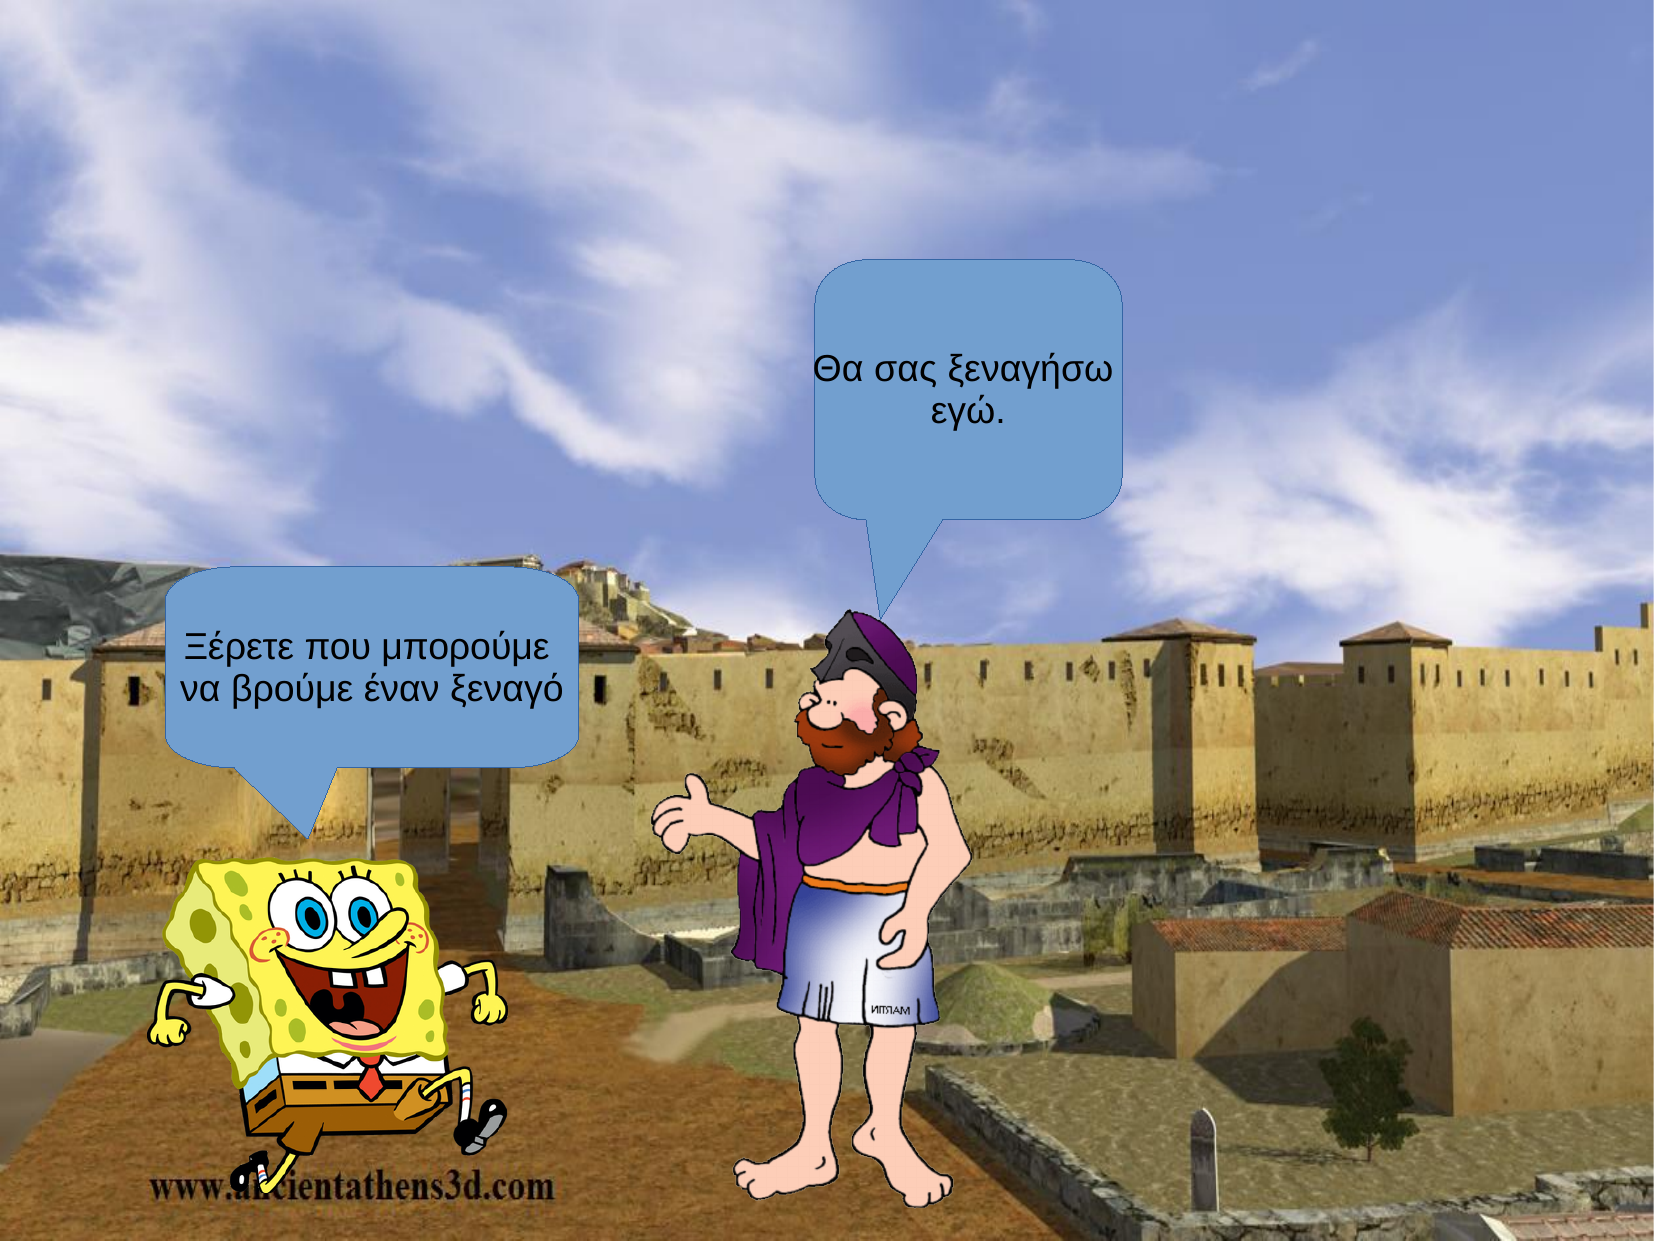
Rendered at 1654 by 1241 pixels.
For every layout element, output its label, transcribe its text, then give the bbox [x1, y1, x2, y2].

picture [0, 0, 1654, 1241]
text_box Ξέρετε που μπορούμε να βρούμε έναν ξεναγό [165, 566, 579, 839]
text_box Θα σας ξεναγήσω εγώ. [814, 259, 1123, 596]
